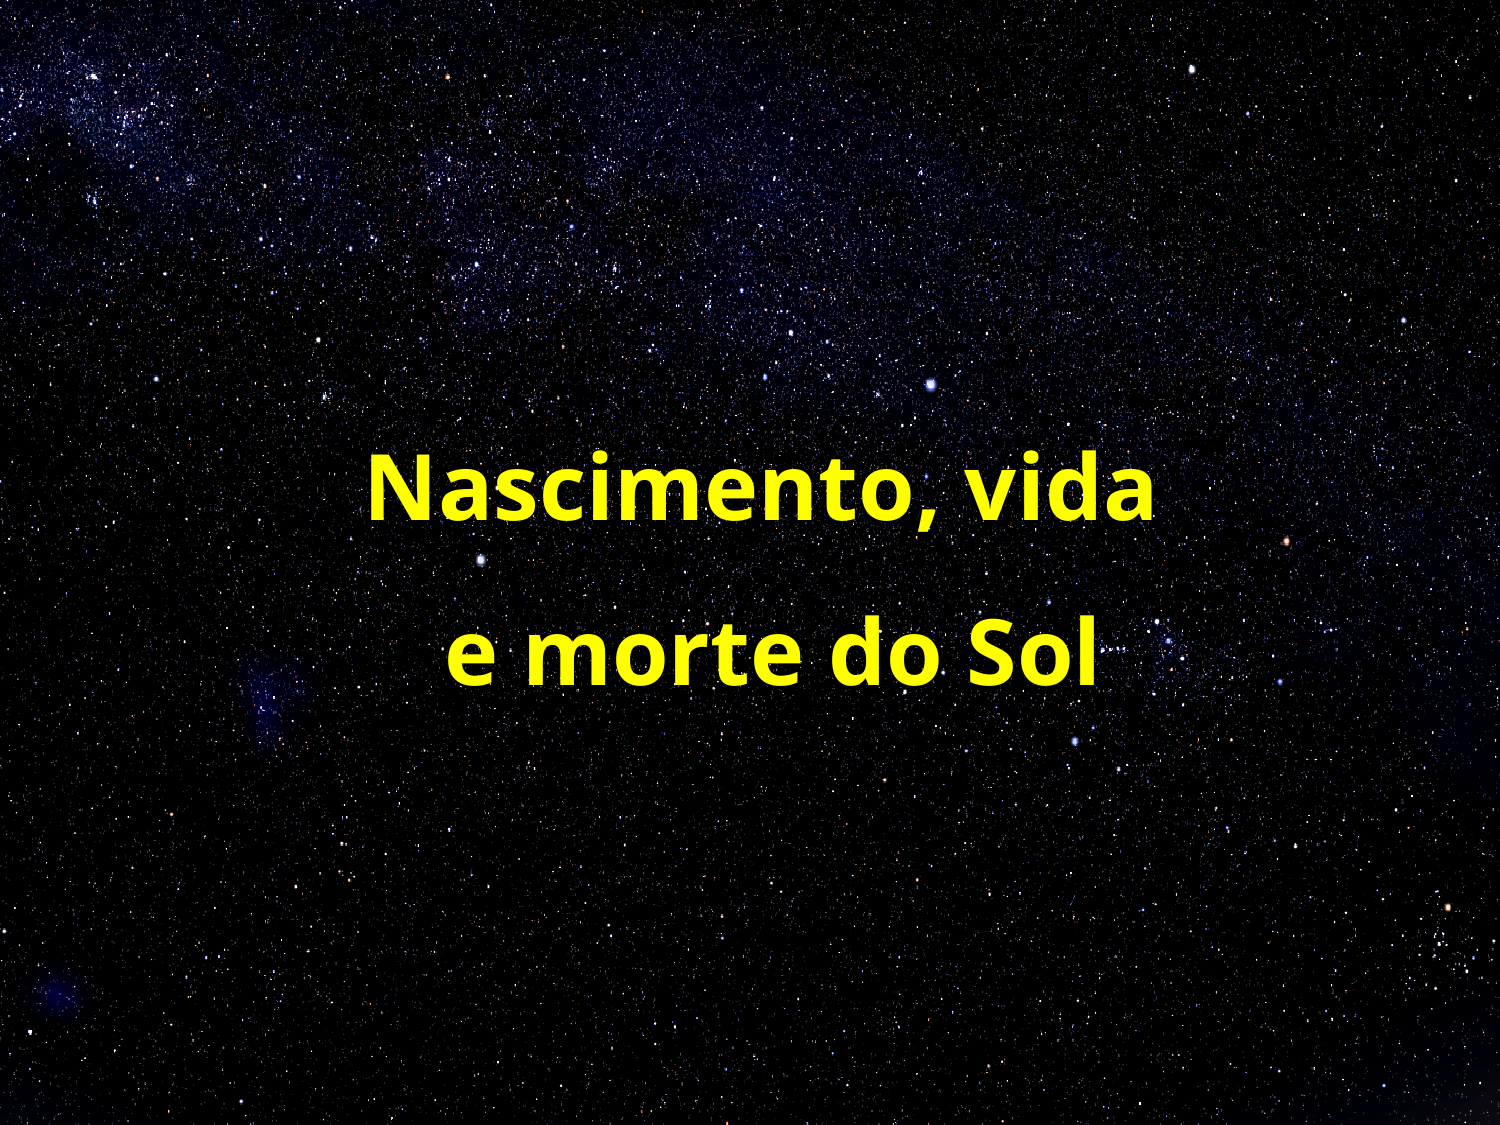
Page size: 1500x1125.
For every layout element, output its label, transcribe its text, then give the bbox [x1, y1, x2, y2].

title Nascimento, vida e morte do Sol [46, 445, 1500, 633]
picture [846, 645, 866, 675]
picture [0, 0, 1500, 1125]
